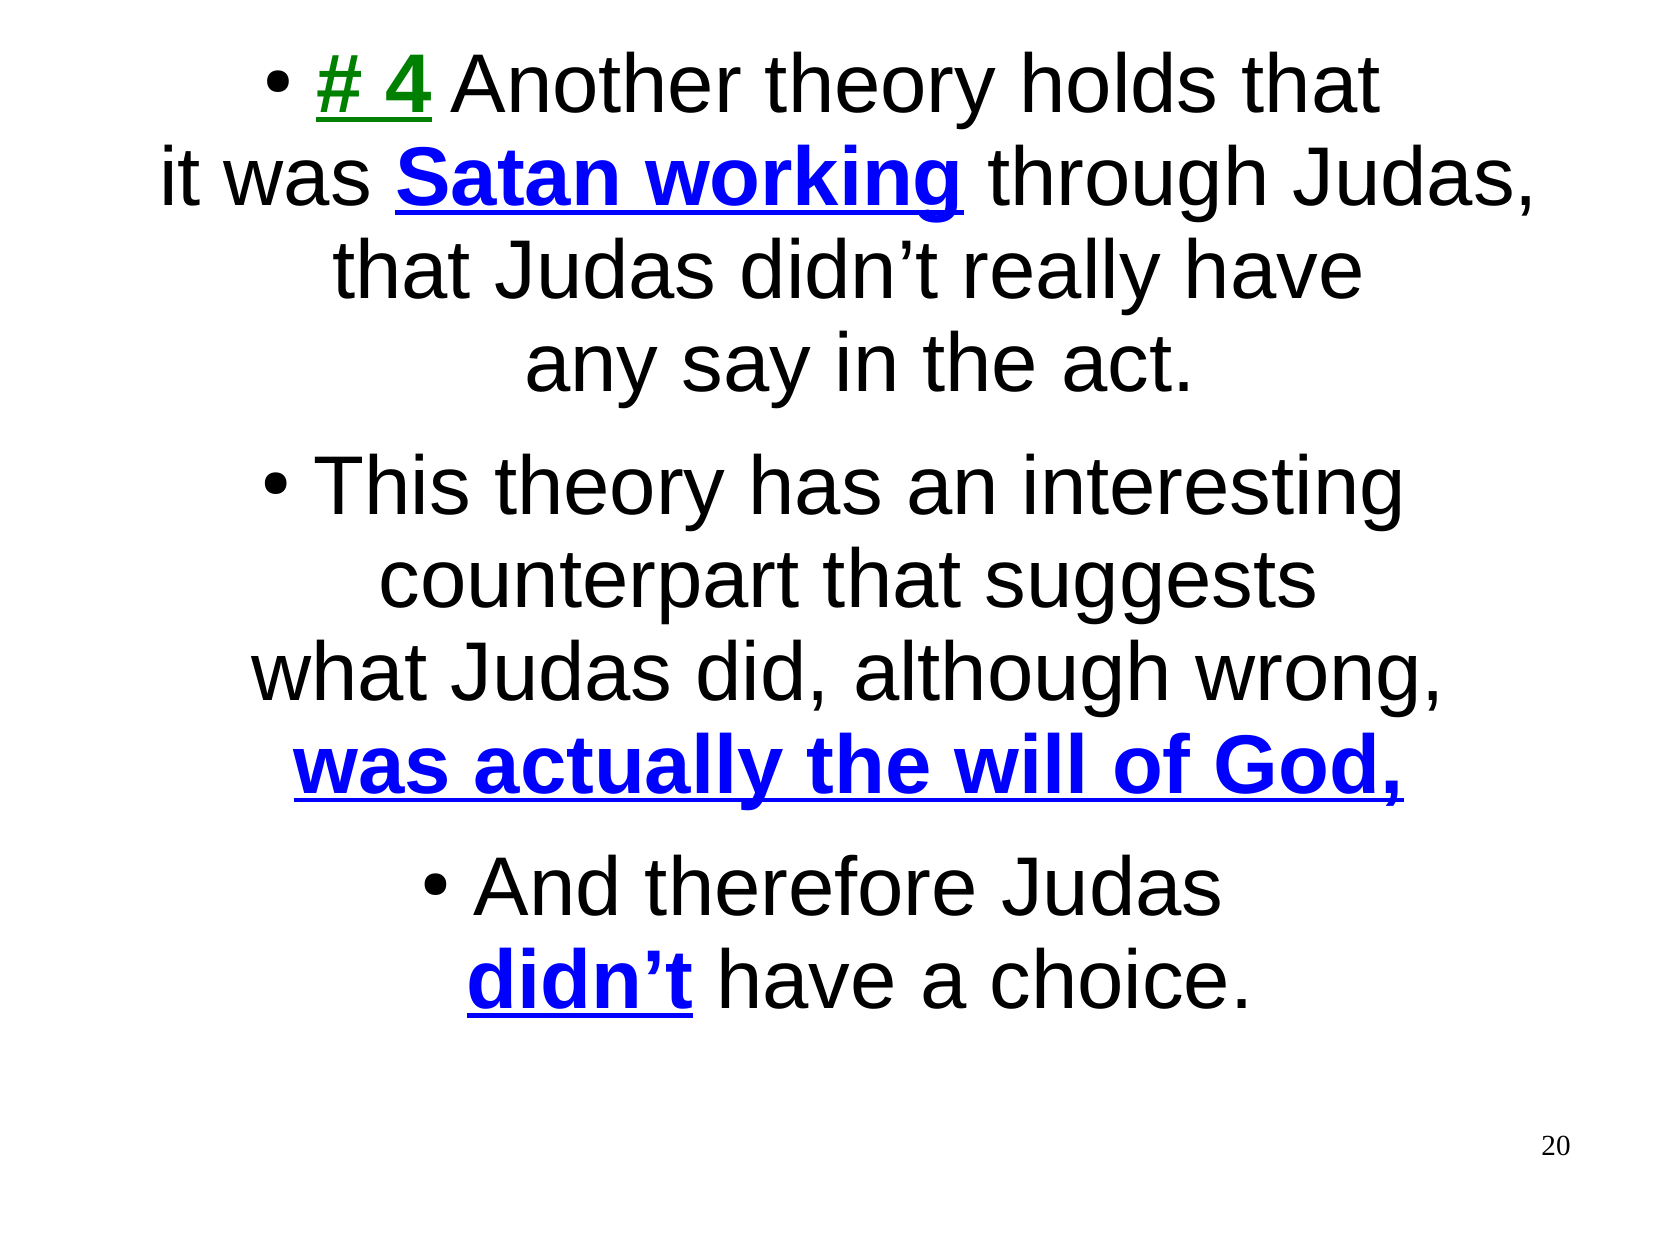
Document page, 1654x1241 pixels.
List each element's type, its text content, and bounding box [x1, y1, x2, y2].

list # 4 Another theory holds that it was Satan working through Judas, that Judas didn’t really have any say in the act. This theory has an interesting counterpart that suggests what Judas did, although wrong, was actually the will of God, And therefore Judas didn’t have a choice. [37, 37, 1613, 1238]
